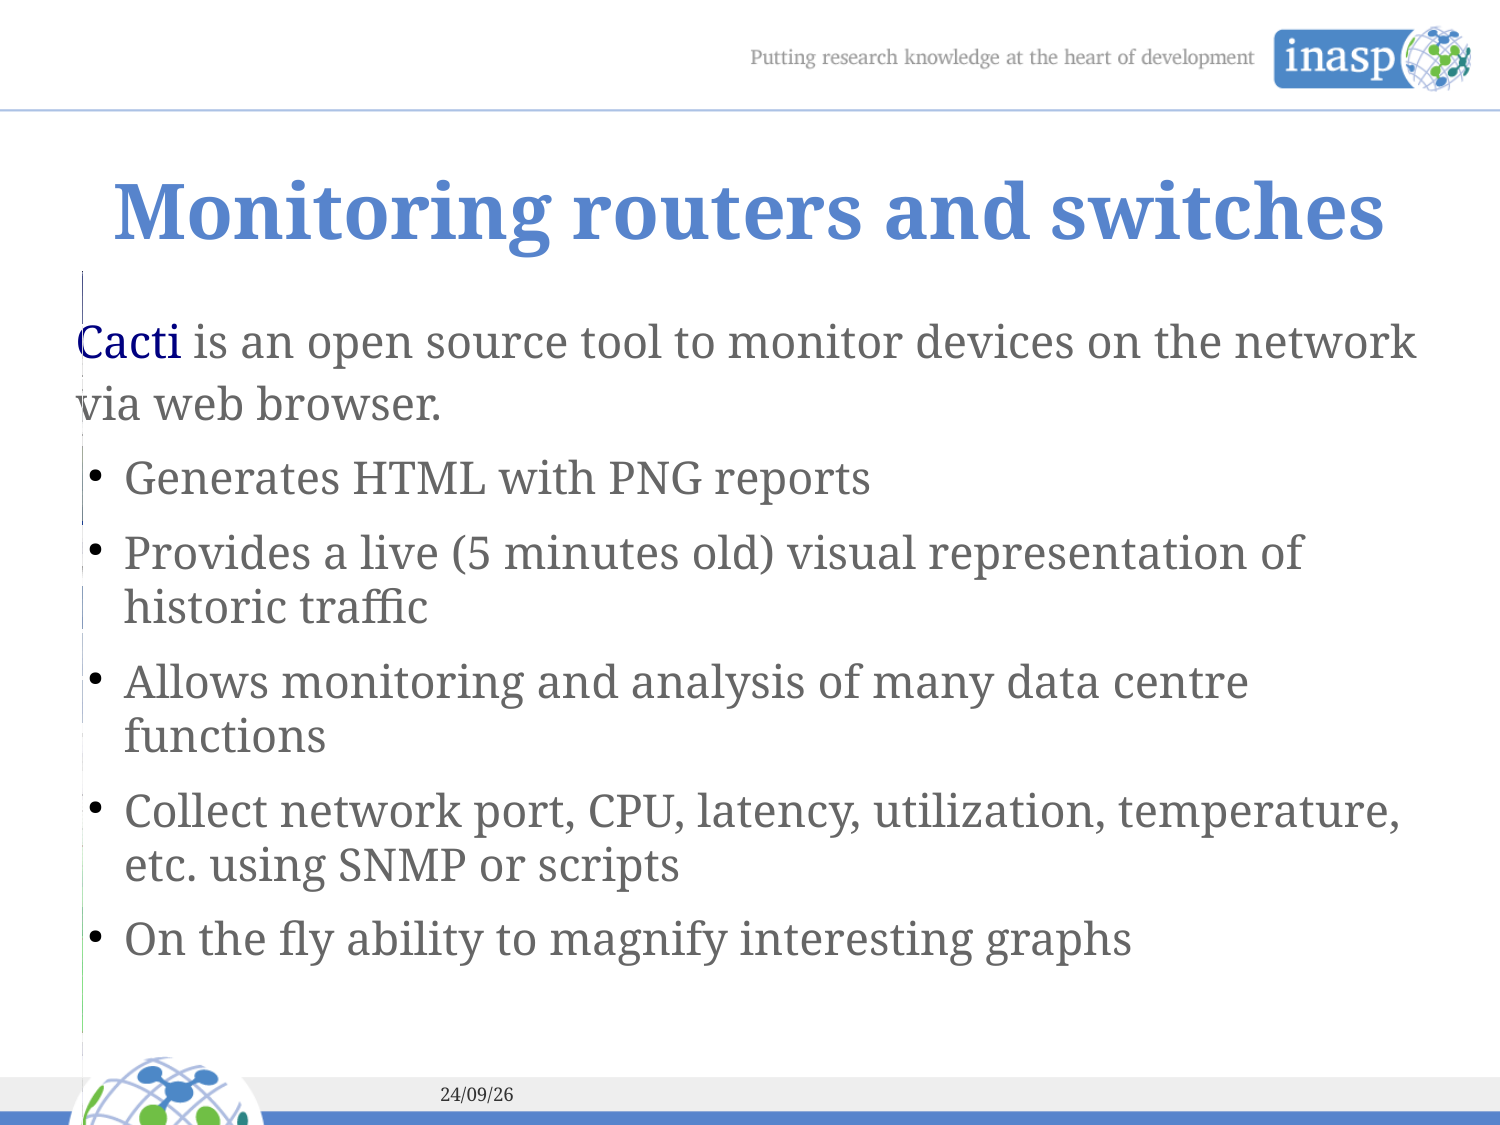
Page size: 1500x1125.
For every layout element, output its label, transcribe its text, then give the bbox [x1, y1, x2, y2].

picture [0, 0, 1500, 1125]
title Monitoring routers and switches [75, 129, 1426, 313]
list Cacti is an open source tool to monitor devices on the network via web browser. Generates HTML with PNG reports Provides a live (5 minutes old) visual representation of historic traffic Allows monitoring and analysis of many data centre functions Collect network port, CPU, latency, utilization, temperature, etc. using SNMP or scripts On the fly ability to magnify interesting graphs [83, 313, 1426, 967]
